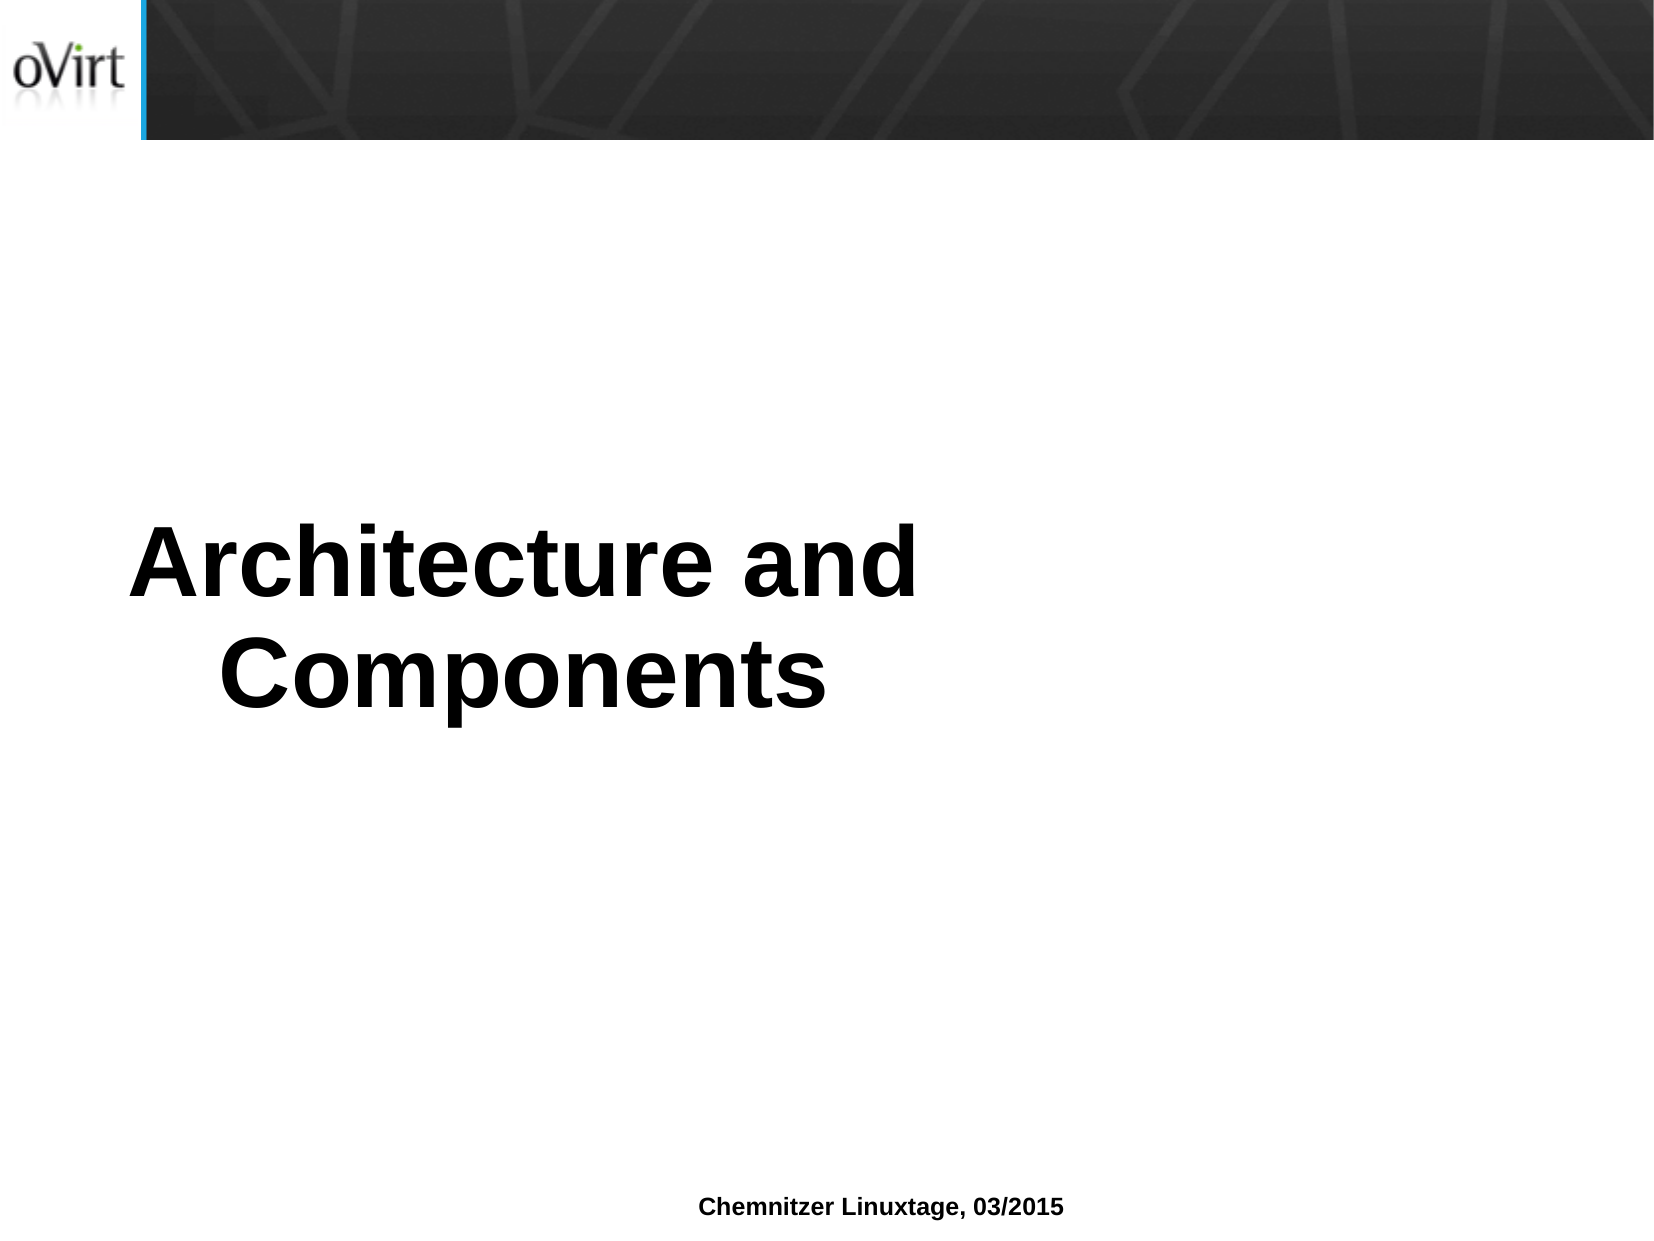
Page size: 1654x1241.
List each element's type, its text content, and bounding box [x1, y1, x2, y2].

text_box Architecture and Components [112, 498, 1549, 737]
picture [0, 0, 1654, 140]
